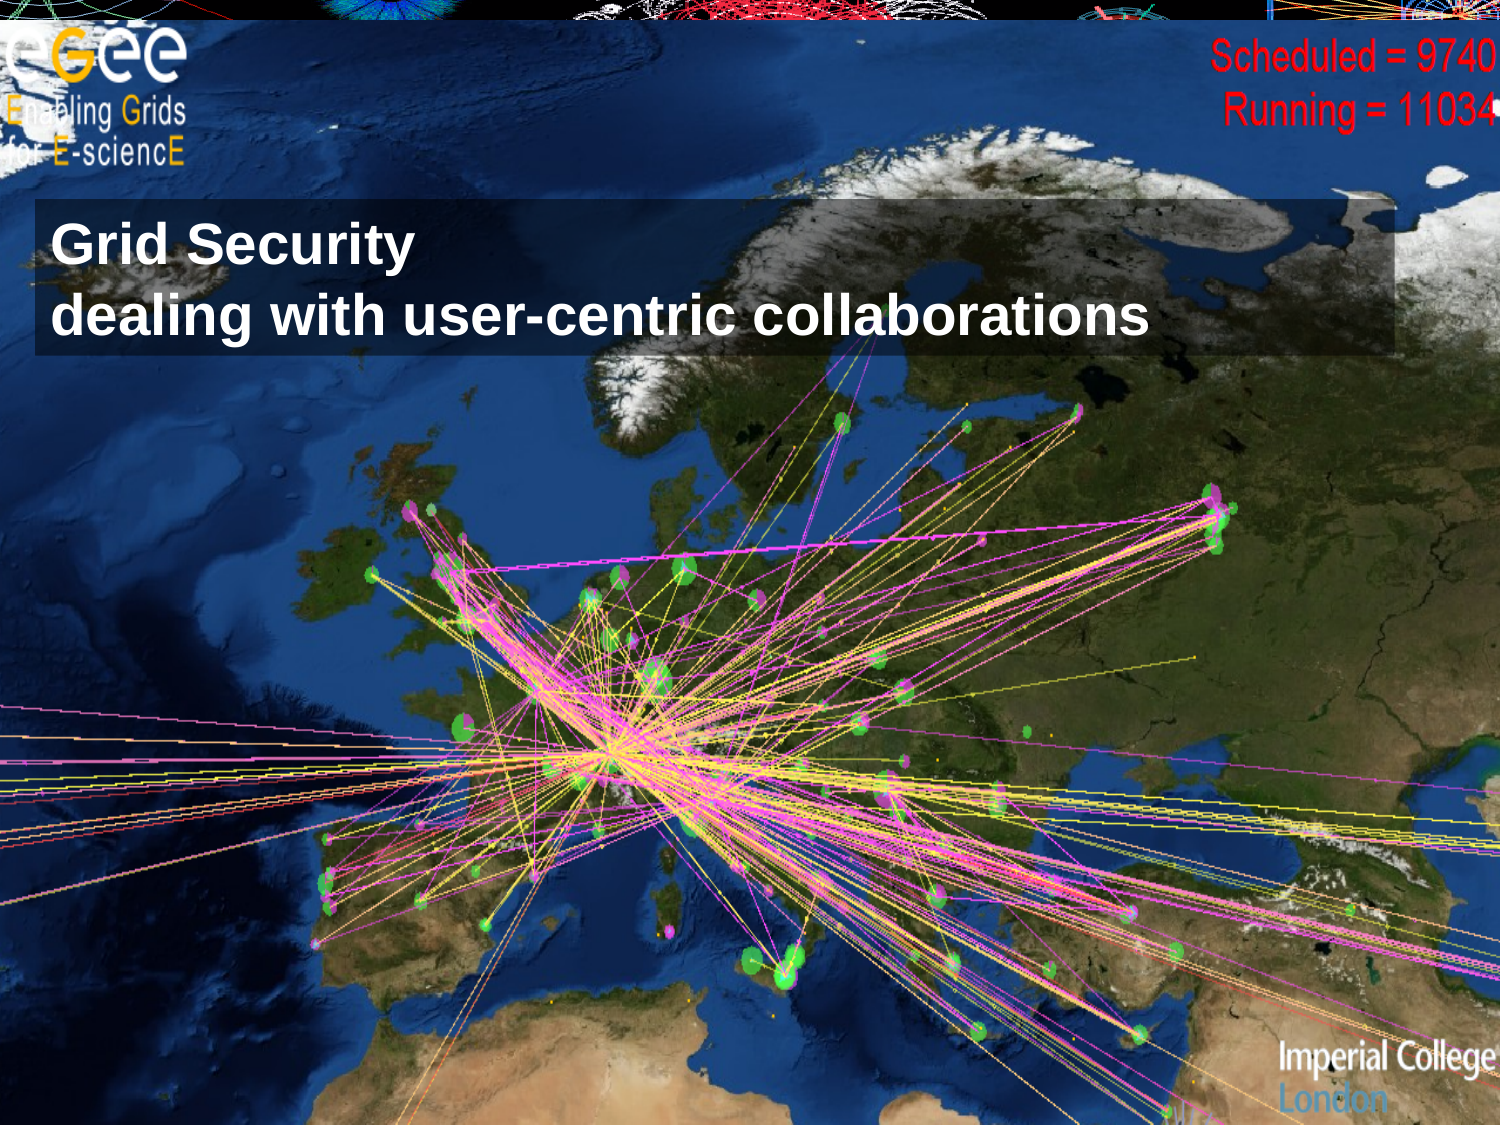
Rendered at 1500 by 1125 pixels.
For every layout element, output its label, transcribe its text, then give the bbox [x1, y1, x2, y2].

picture [0, 20, 1500, 1125]
text_box Grid Security dealing with user-centric collaborations [35, 199, 1395, 356]
